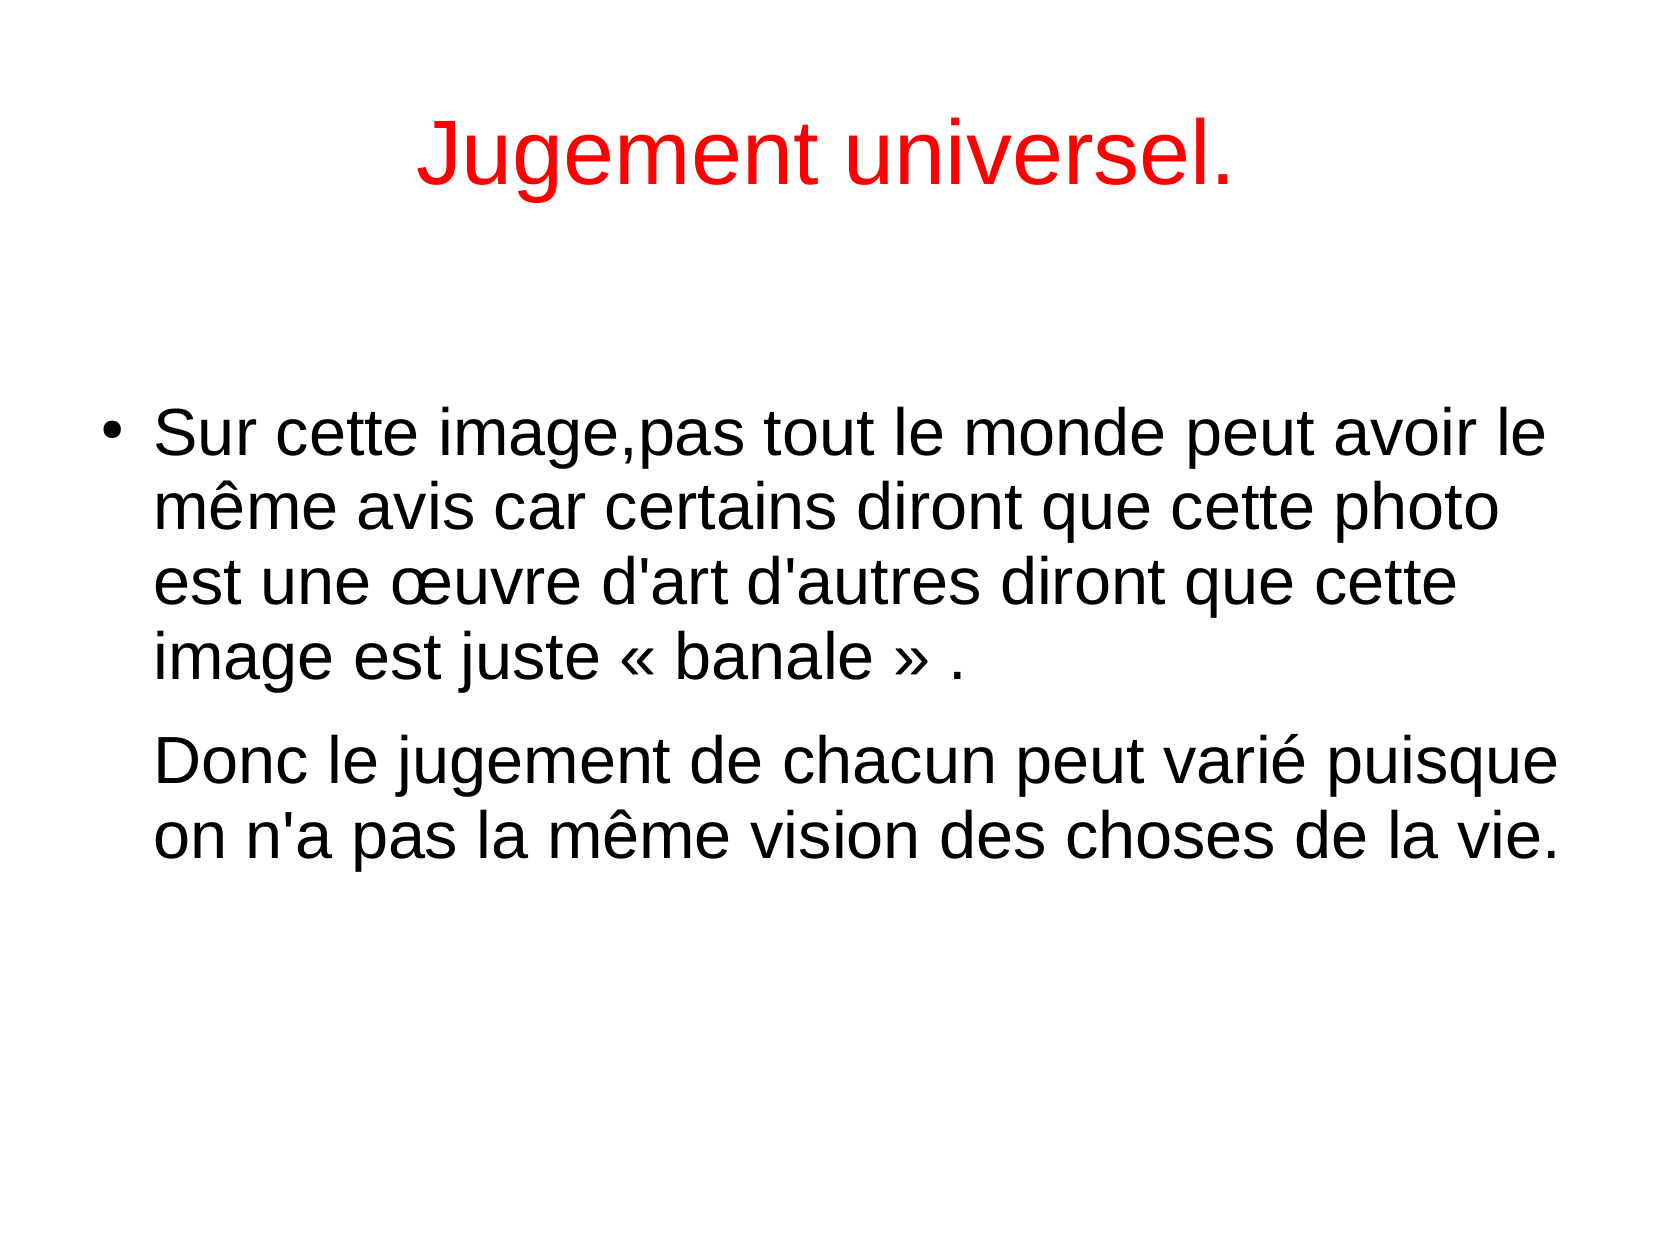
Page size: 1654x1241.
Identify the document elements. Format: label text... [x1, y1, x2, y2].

title Jugement universel. [82, 49, 1571, 257]
list Sur cette image,pas tout le monde peut avoir le même avis car certains diront que cette photo est une œuvre d'art d'autres diront que cette image est juste « banale » . Donc le jugement de chacun peut varié puisque on n'a pas la même vision des choses de la vie. [82, 290, 1571, 1109]
